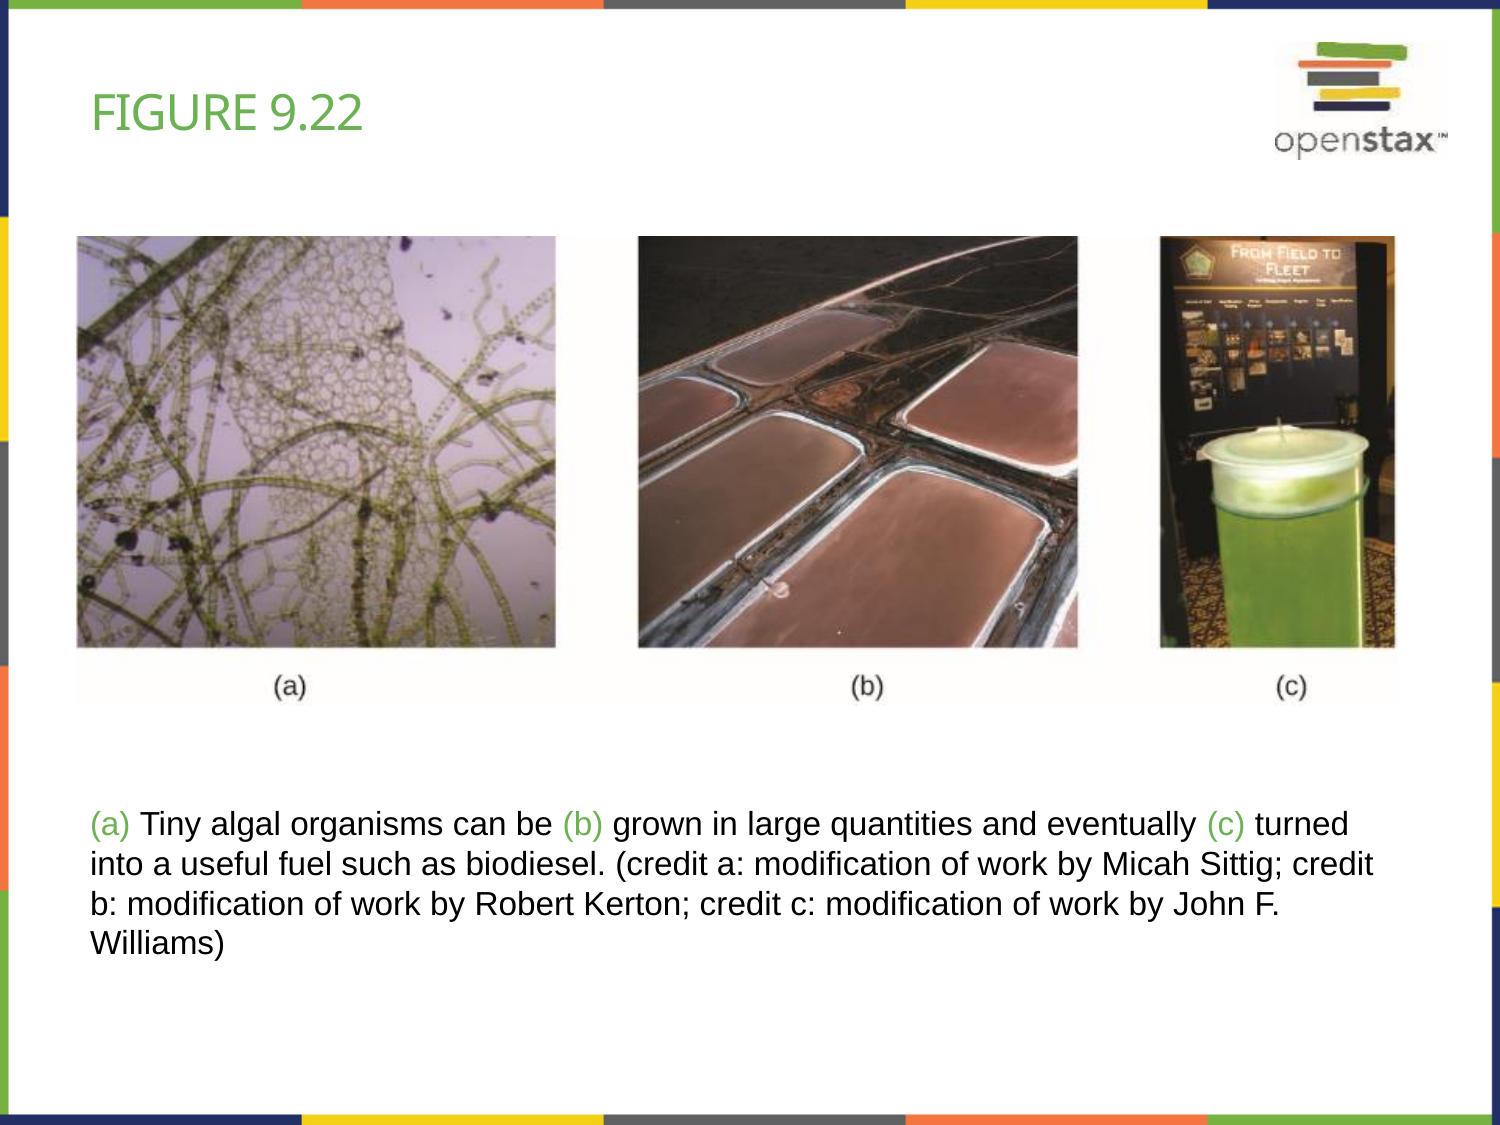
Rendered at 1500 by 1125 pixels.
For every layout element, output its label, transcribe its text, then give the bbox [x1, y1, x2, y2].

picture [0, 0, 1500, 1125]
title Figure 9.22 [75, 39, 1398, 148]
list (a) Tiny algal organisms can be (b) grown in large quantities and eventually (c) turned into a useful fuel such as biodiesel. (credit a: modification of work by Micah Sittig; credit b: modification of work by Robert Kerton; credit c: modification of work by John F. Williams) [75, 794, 1398, 986]
